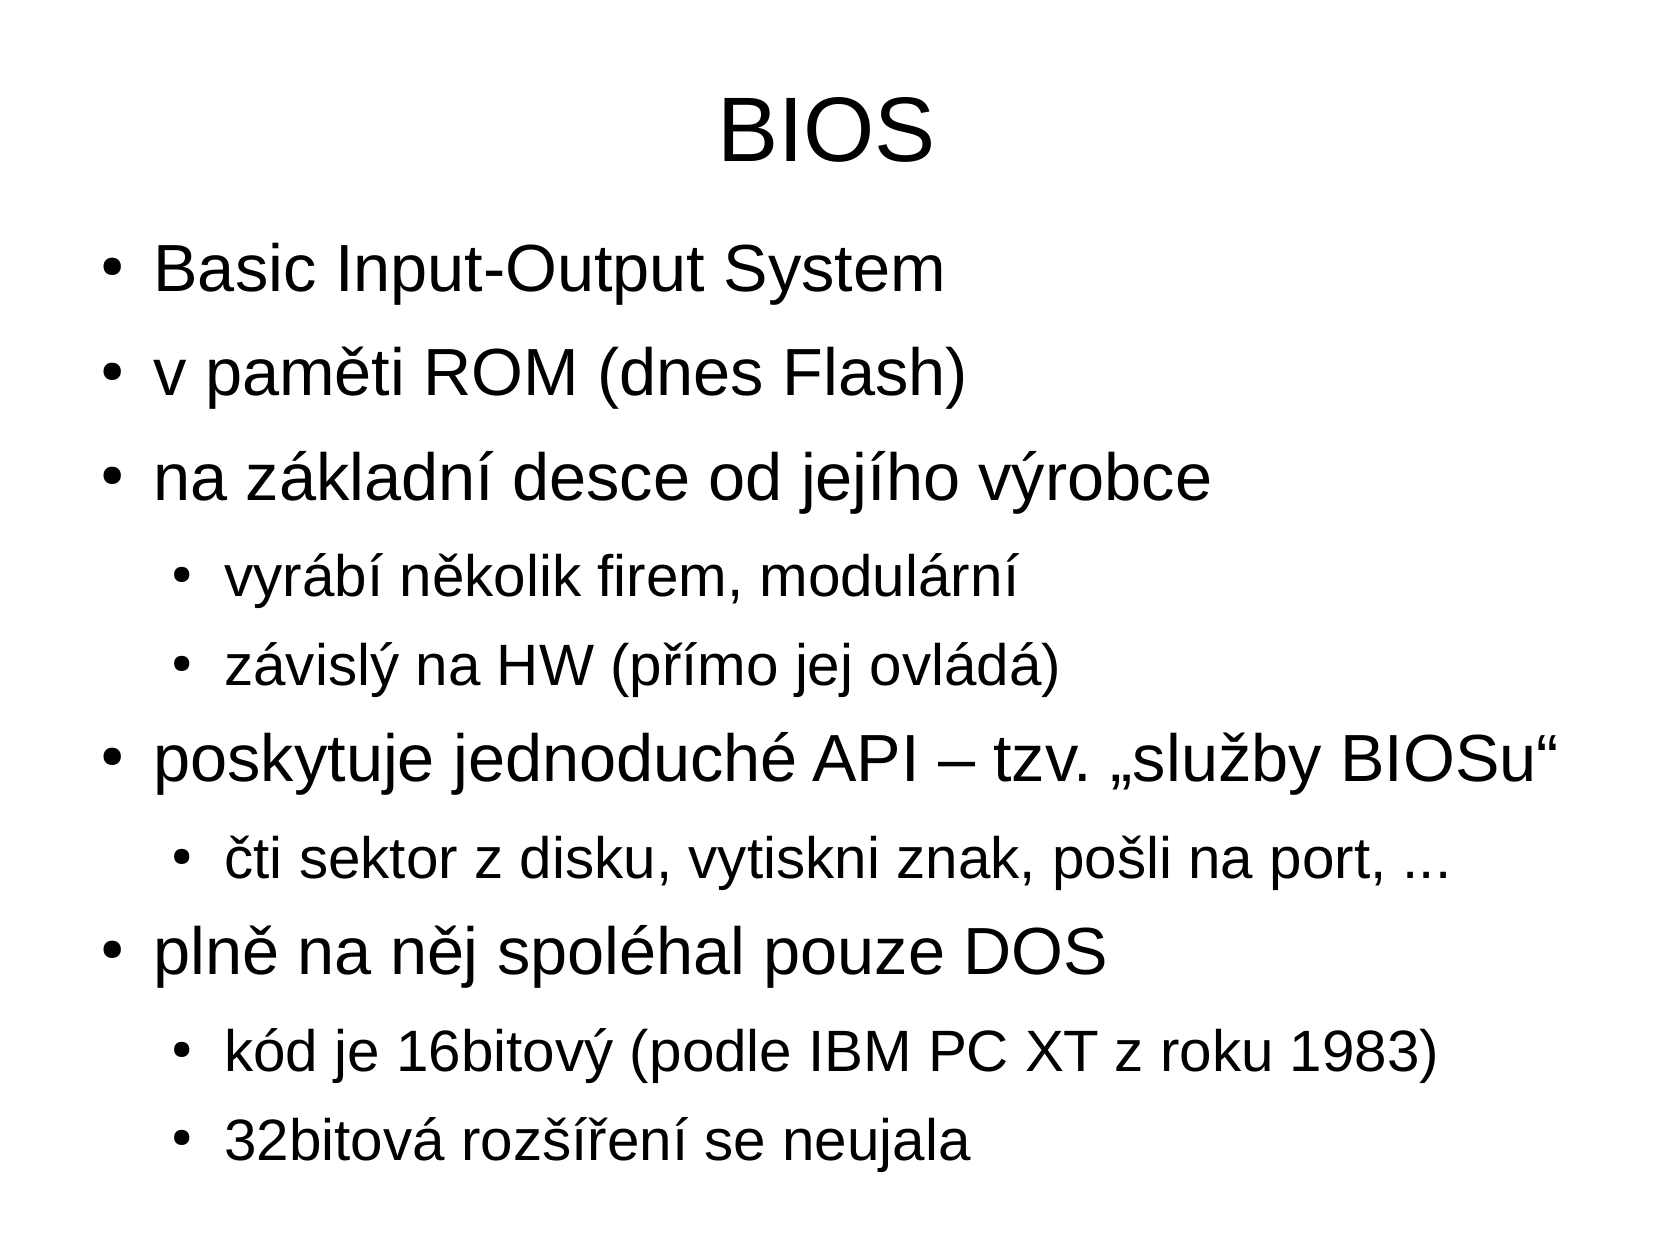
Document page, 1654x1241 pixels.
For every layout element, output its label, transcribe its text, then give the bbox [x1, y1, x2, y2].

title BIOS [82, 33, 1571, 226]
list Basic Input-Output System v paměti ROM (dnes Flash) na základní desce od jejího výrobce vyrábí několik firem, modulární závislý na HW (přímo jej ovládá) poskytuje jednoduché API – tzv. „služby BIOSu“ čti sektor z disku, vytiskni znak, pošli na port, ... plně na něj spoléhal pouze DOS kód je 16bitový (podle IBM PC XT z roku 1983) 32bitová rozšíření se neujala [82, 231, 1571, 1173]
